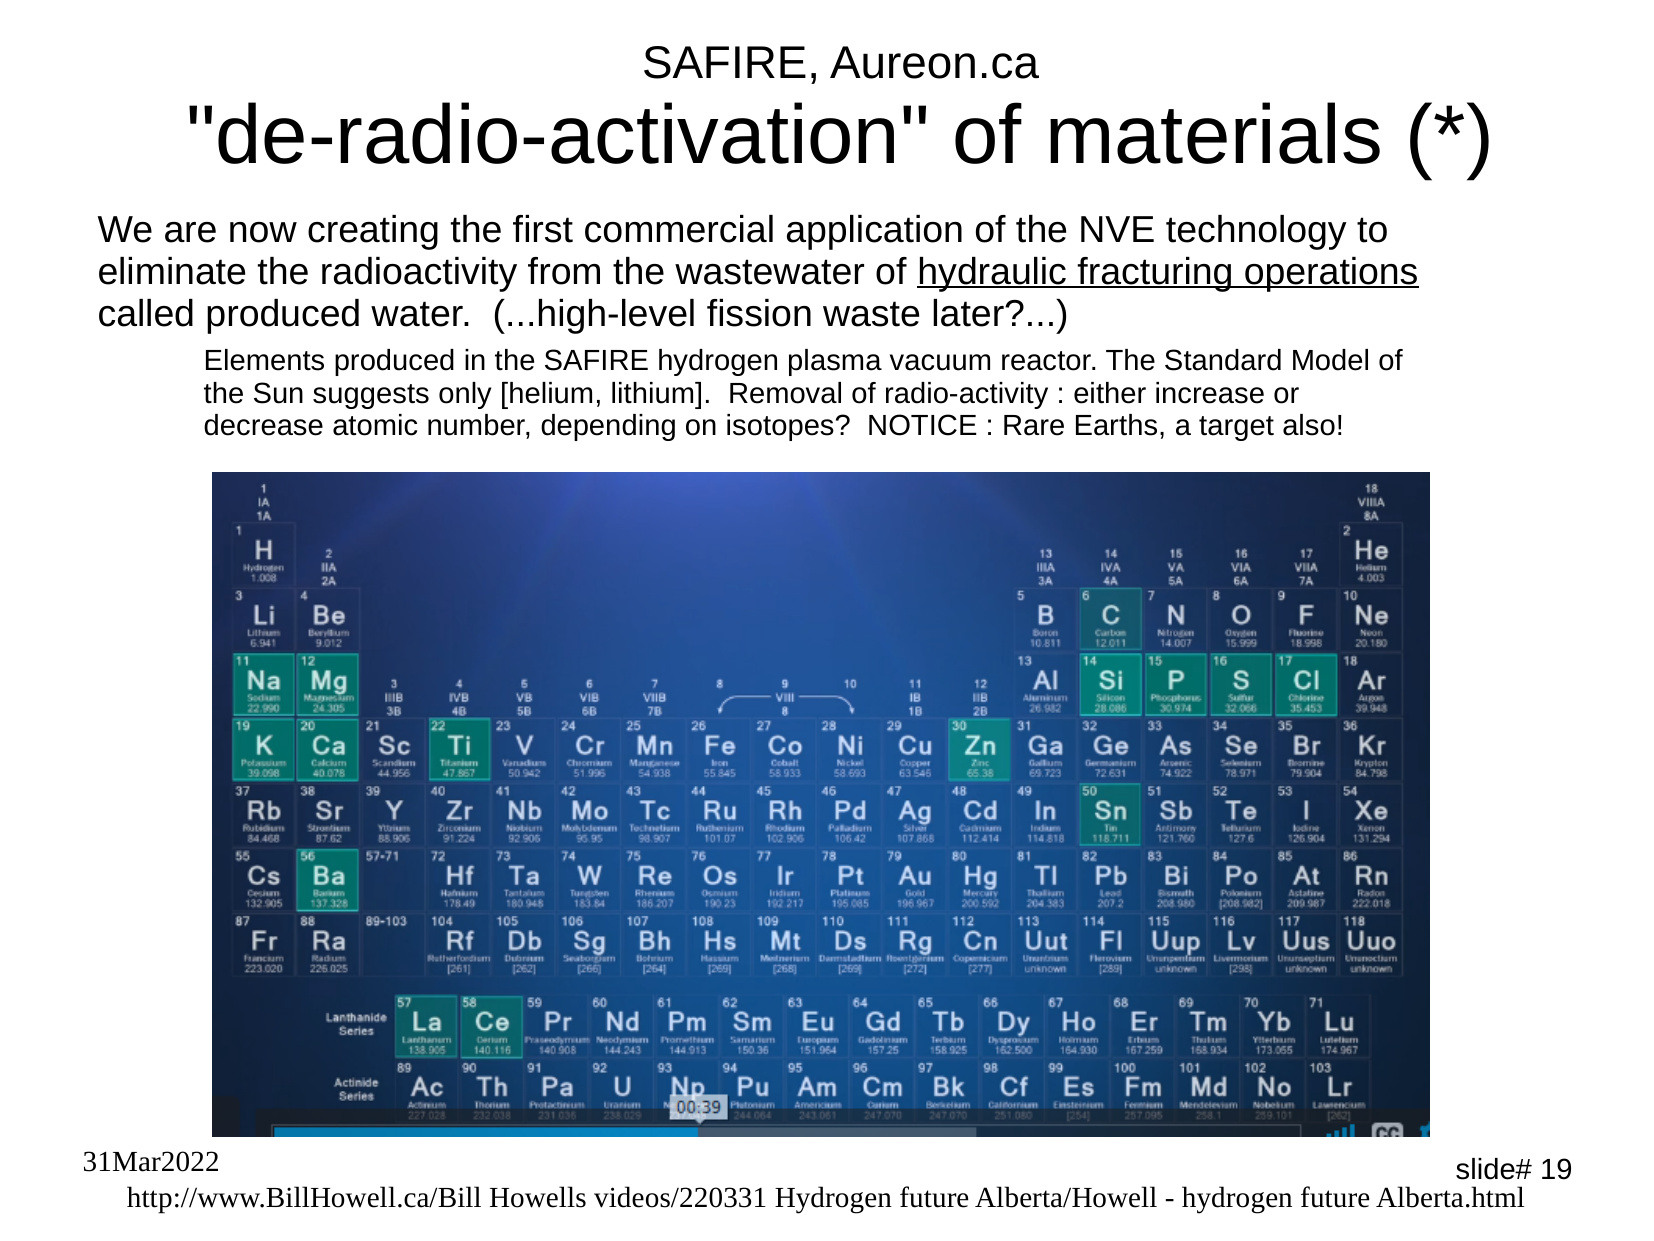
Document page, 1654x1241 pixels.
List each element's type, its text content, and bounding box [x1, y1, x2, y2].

text_box We are now creating the first commercial application of the NVE technology to eliminate the radioactivity from the wastewater of hydraulic fracturing operations called produced water. (...high-level fission waste later?...) [82, 200, 1536, 384]
title SAFIRE, Aureon.ca "de-radio-activation" of materials (*) [79, 18, 1568, 201]
text_box slide# 19 [1440, 1145, 1595, 1193]
text_box Elements produced in the SAFIRE hydrogen plasma vacuum reactor. The Standard Model of the Sun suggests only [helium, lithium]. Removal of radio-activity : either increase or decrease atomic number, depending on isotopes? NOTICE : Rare Earths, a target also! [188, 336, 1430, 450]
picture [212, 472, 1430, 1137]
